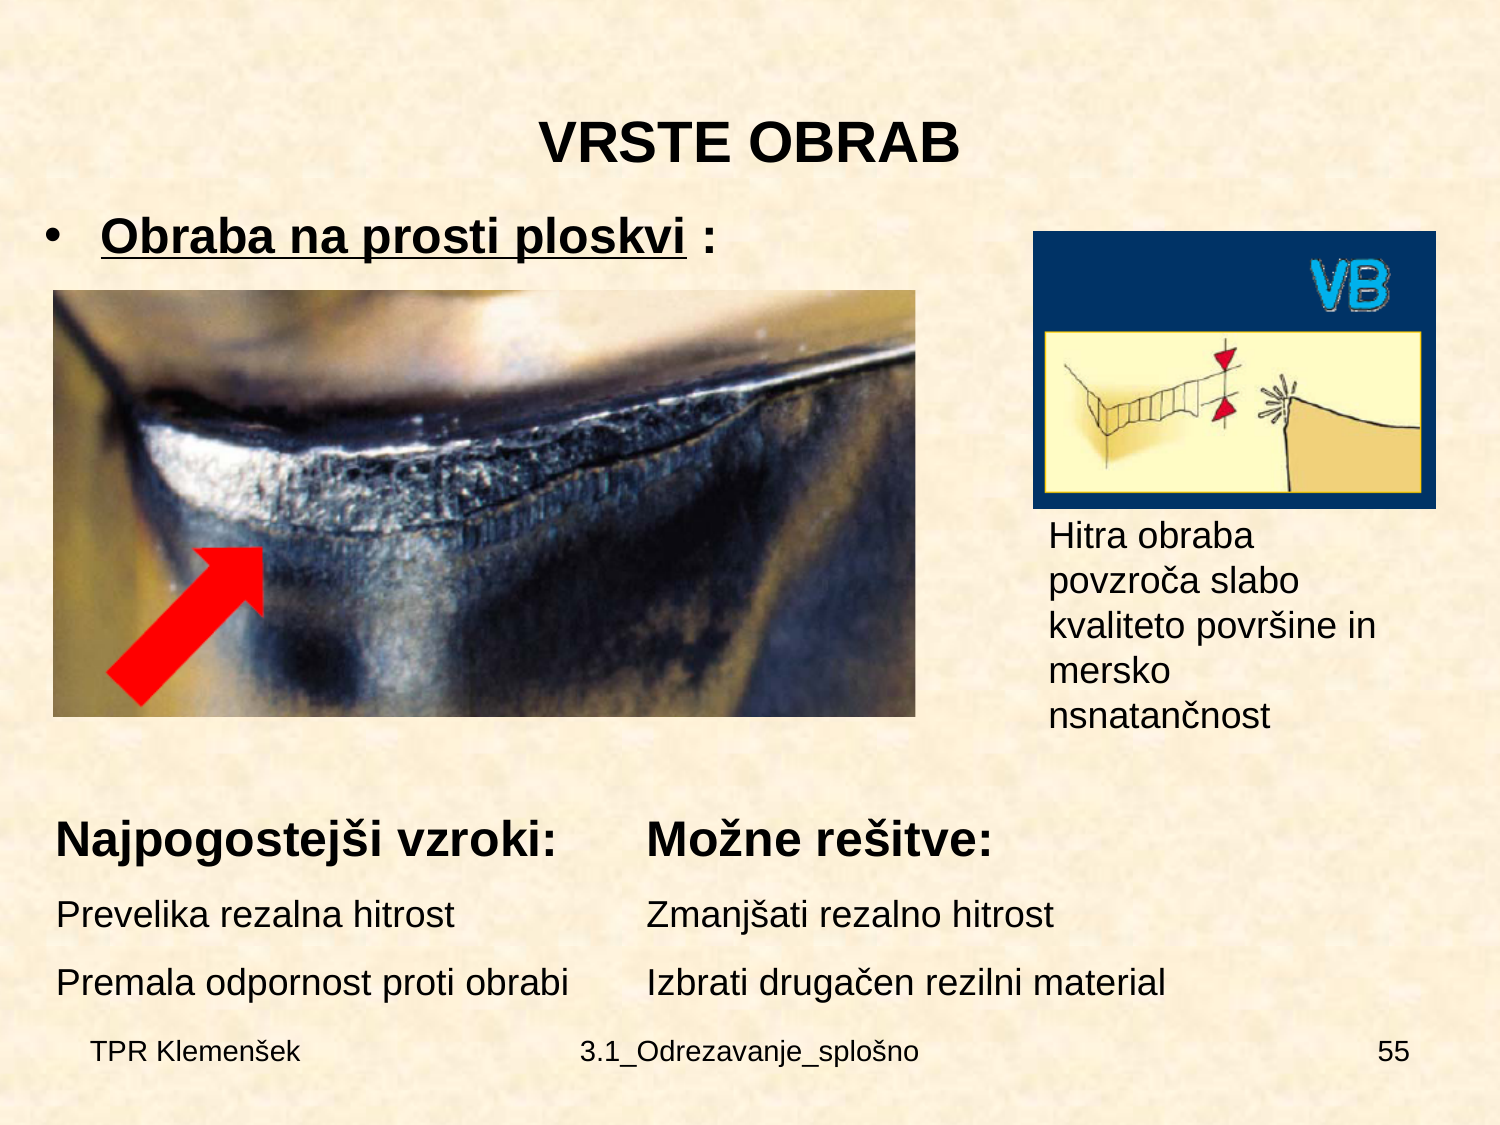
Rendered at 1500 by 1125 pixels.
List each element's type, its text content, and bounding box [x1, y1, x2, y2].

text_box <number> [1074, 1024, 1426, 1103]
text_box 3.1_Odrezavanje_splošno [512, 1024, 988, 1103]
list Obraba na prosti ploskvi : [29, 196, 1022, 343]
text_box Možne rešitve: Zmanjšati rezalno hitrost Izbrati drugačen rezilni material [631, 798, 1211, 1011]
text_box TPR Klemenšek [74, 1024, 426, 1103]
picture [0, 0, 1500, 1125]
text_box Hitra obraba povzroča slabo kvaliteto površine in mersko nsnatančnost [1033, 503, 1412, 744]
title VRSTE OBRAB [75, 45, 1426, 233]
text_box Najpogostejši vzroki: Prevelika rezalna hitrost Premala odpornost proti obrabi [41, 798, 621, 1011]
